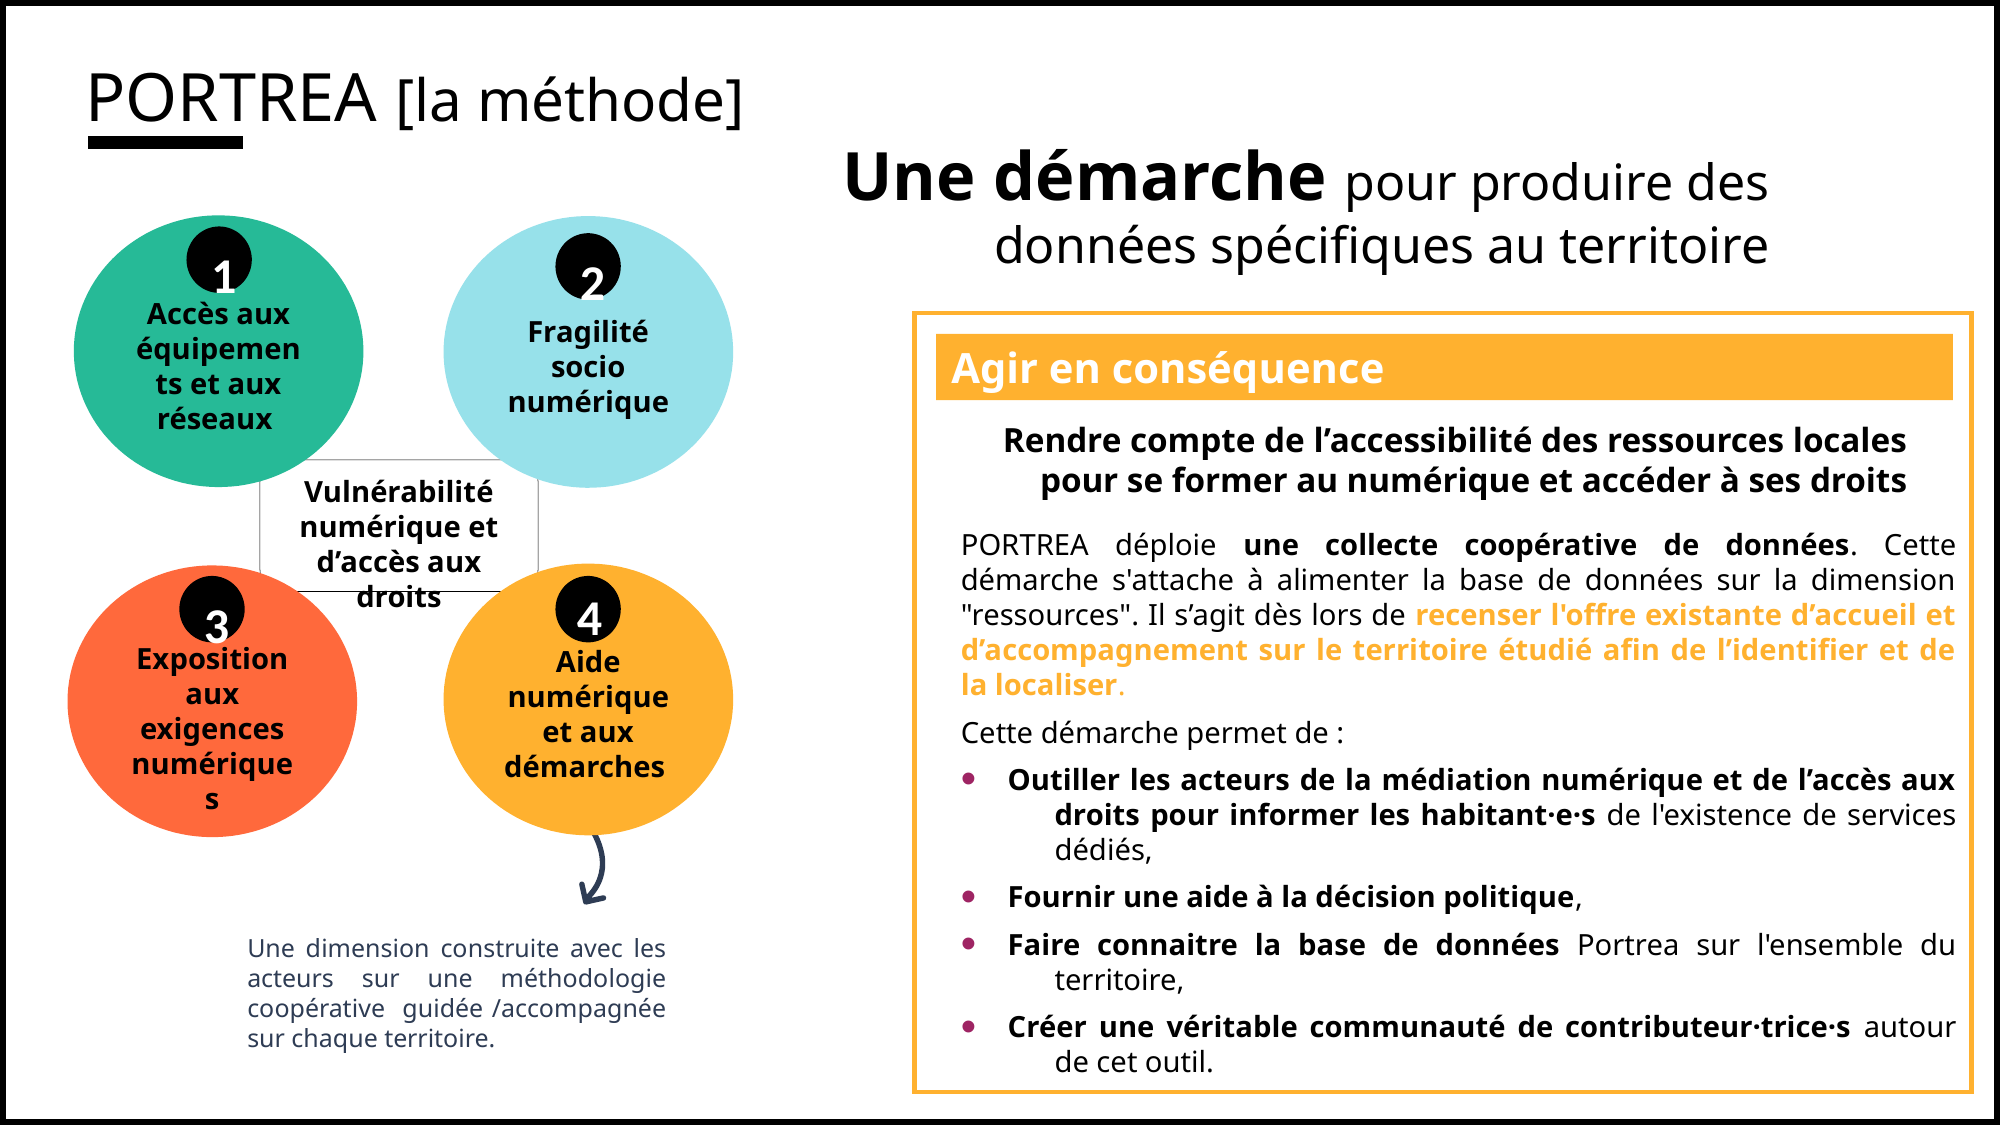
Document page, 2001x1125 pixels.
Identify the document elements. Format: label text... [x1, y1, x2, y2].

picture [532, 832, 654, 925]
text_box Vulnérabilité numérique et d’accès aux droits [259, 459, 539, 592]
text_box Une dimension construite avec les acteurs sur une méthodologie coopérative guidée /accompagnée sur chaque territoire. [232, 925, 705, 1032]
text_box PORTREA [la méthode] [41, 42, 1971, 142]
text_box 4 [555, 575, 621, 643]
text_box Fragilité socio numérique [443, 216, 734, 488]
text_box 1 [186, 226, 252, 293]
text_box Agir en conséquence [936, 333, 1953, 401]
text_box Une démarche pour produire des données spécifiques au territoire [795, 126, 1937, 262]
text_box Aide numérique et aux démarches [443, 563, 734, 836]
text_box 2 [555, 233, 621, 299]
text_box Exposition aux exigences numériques [67, 565, 358, 838]
text_box Accès aux équipements et aux réseaux [73, 215, 364, 488]
text_box 3 [179, 575, 245, 643]
text_box Rendre compte de l’accessibilité des ressources locales pour se former au numérique et accéder à ses droits [988, 412, 1969, 506]
text_box PORTREA déploie une collecte coopérative de données. Cette démarche s'attache à alimenter la base de données sur la dimension "ressources". Il s’agit dès lors de recenser l'offre existante d’accueil et d’accompagnement sur le territoire étudié afin de l’identifier et de la localiser. Cette démarche permet de : Outiller les acteurs de la médiation numérique et de l’accès aux droits pour informer les habitant·e·s de l'existence de services dédiés, Fournir une aide à la décision politique, Faire connaitre la base de données Portrea sur l'ensemble du territoire, Créer une véritable communauté de contributeur·trice·s autour de cet outil. [917, 519, 1969, 1086]
